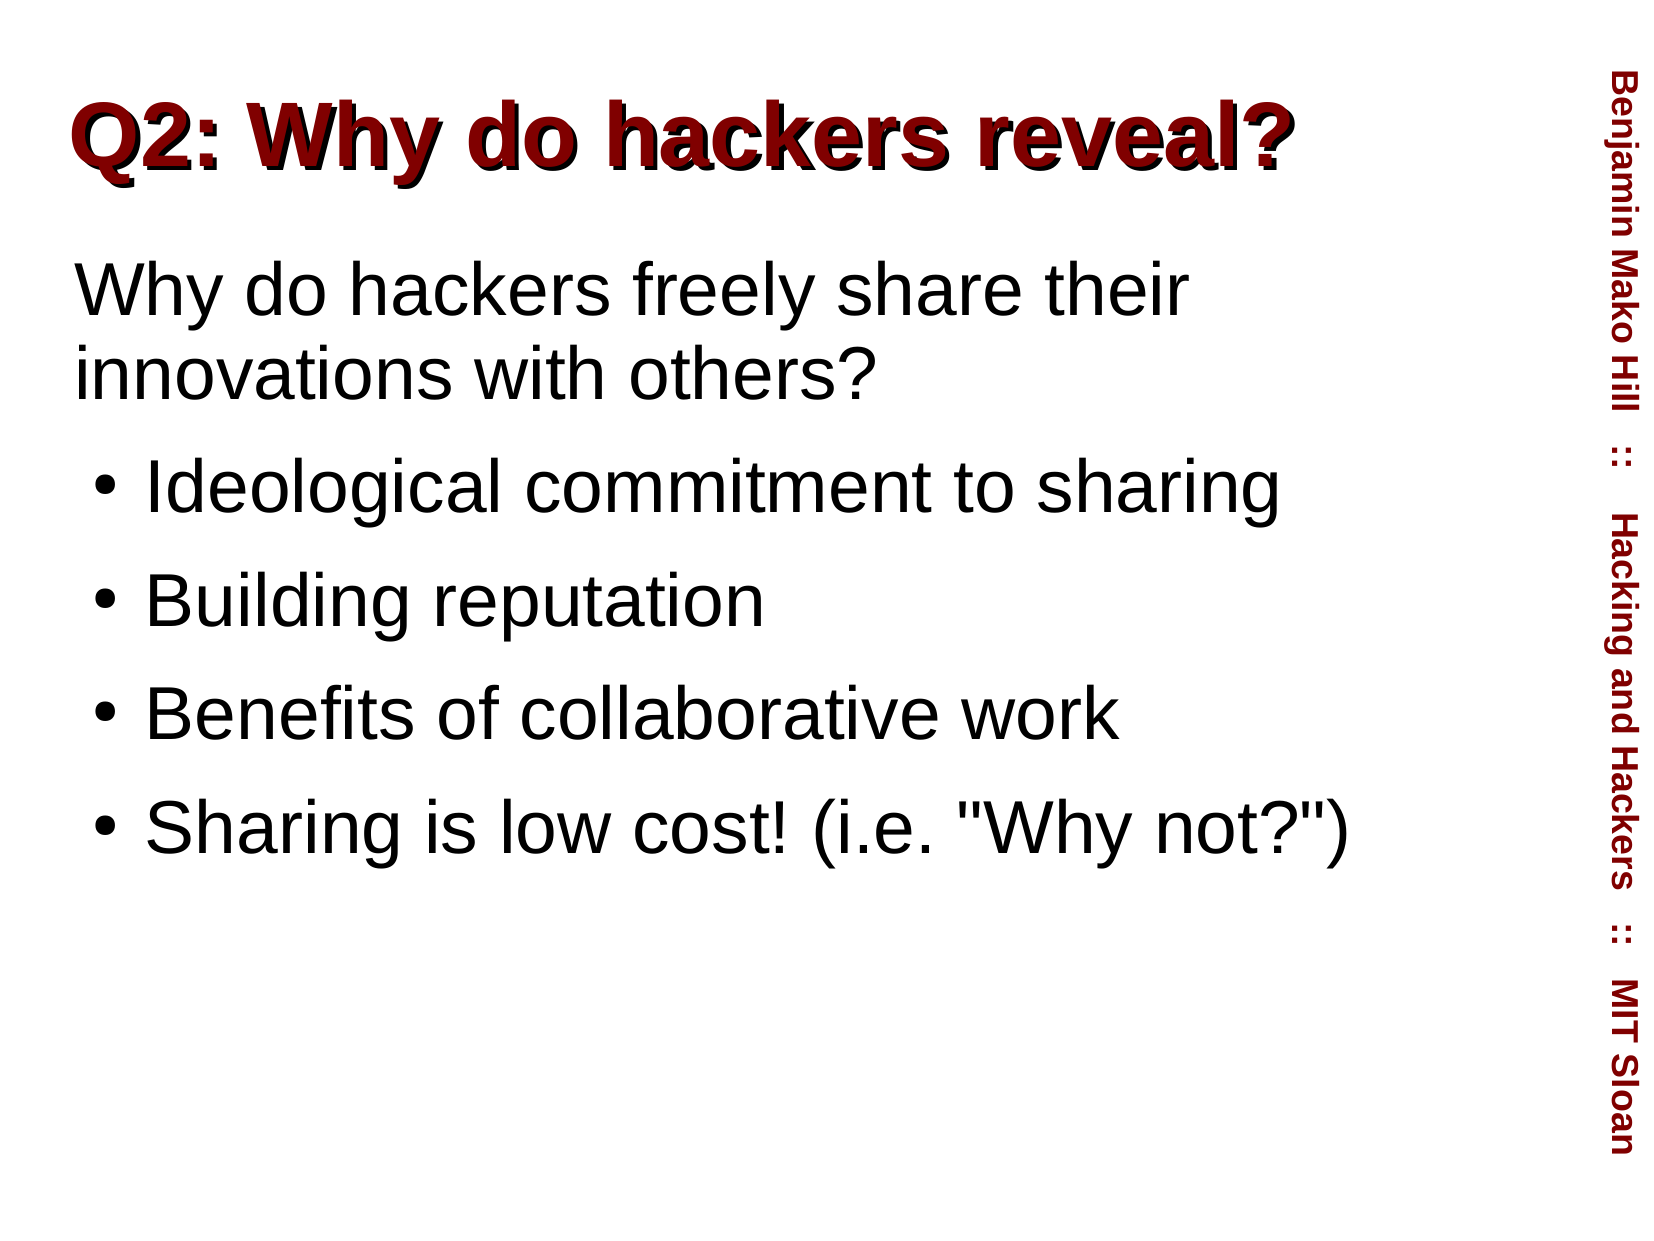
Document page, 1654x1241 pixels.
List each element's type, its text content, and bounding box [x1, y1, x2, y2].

list Why do hackers freely share their innovations with others? Ideological commitment to sharing Building reputation Benefits of collaborative work Sharing is low cost! (i.e. "Why not?") [74, 247, 1534, 1172]
title Q2: Why do hackers reveal? [68, 31, 1542, 239]
